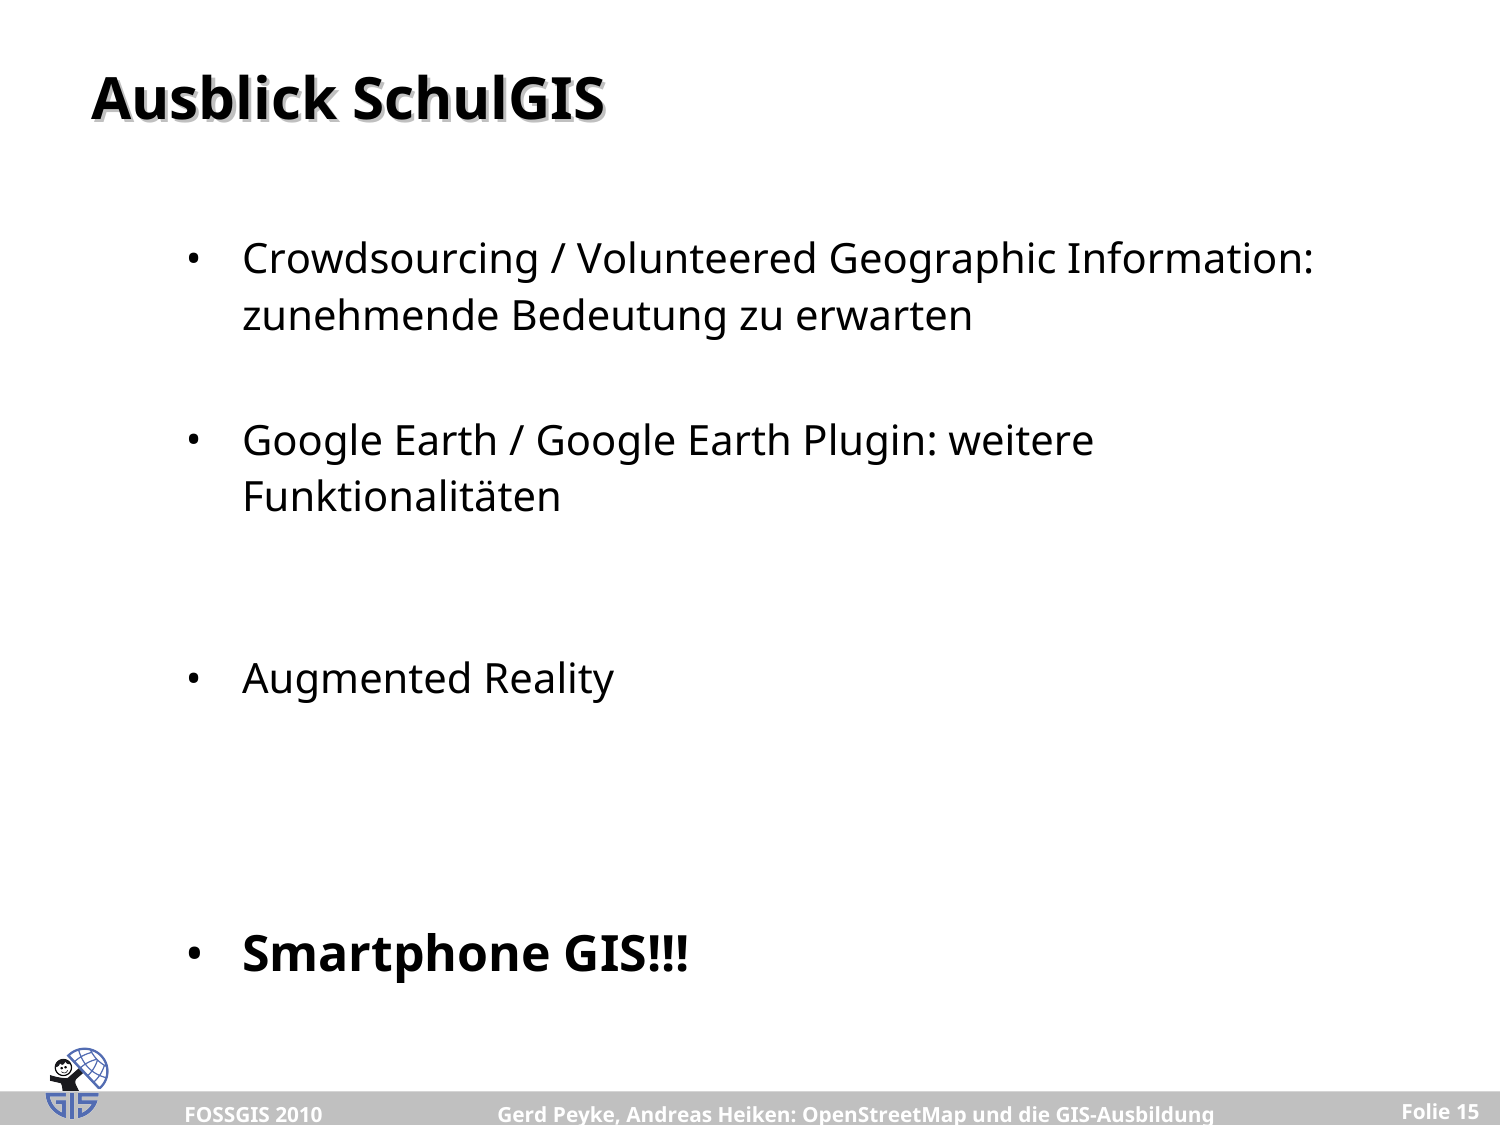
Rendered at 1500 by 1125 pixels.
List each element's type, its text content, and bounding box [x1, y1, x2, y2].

picture [44, 1047, 110, 1120]
title Ausblick SchulGIS [76, 45, 1331, 149]
list Crowdsourcing / Volunteered Geographic Information: zunehmende Bedeutung zu erwarten Google Earth / Google Earth Plugin: weitere Funktionalitäten Augmented Reality Smartphone GIS!!! [171, 221, 1425, 1054]
